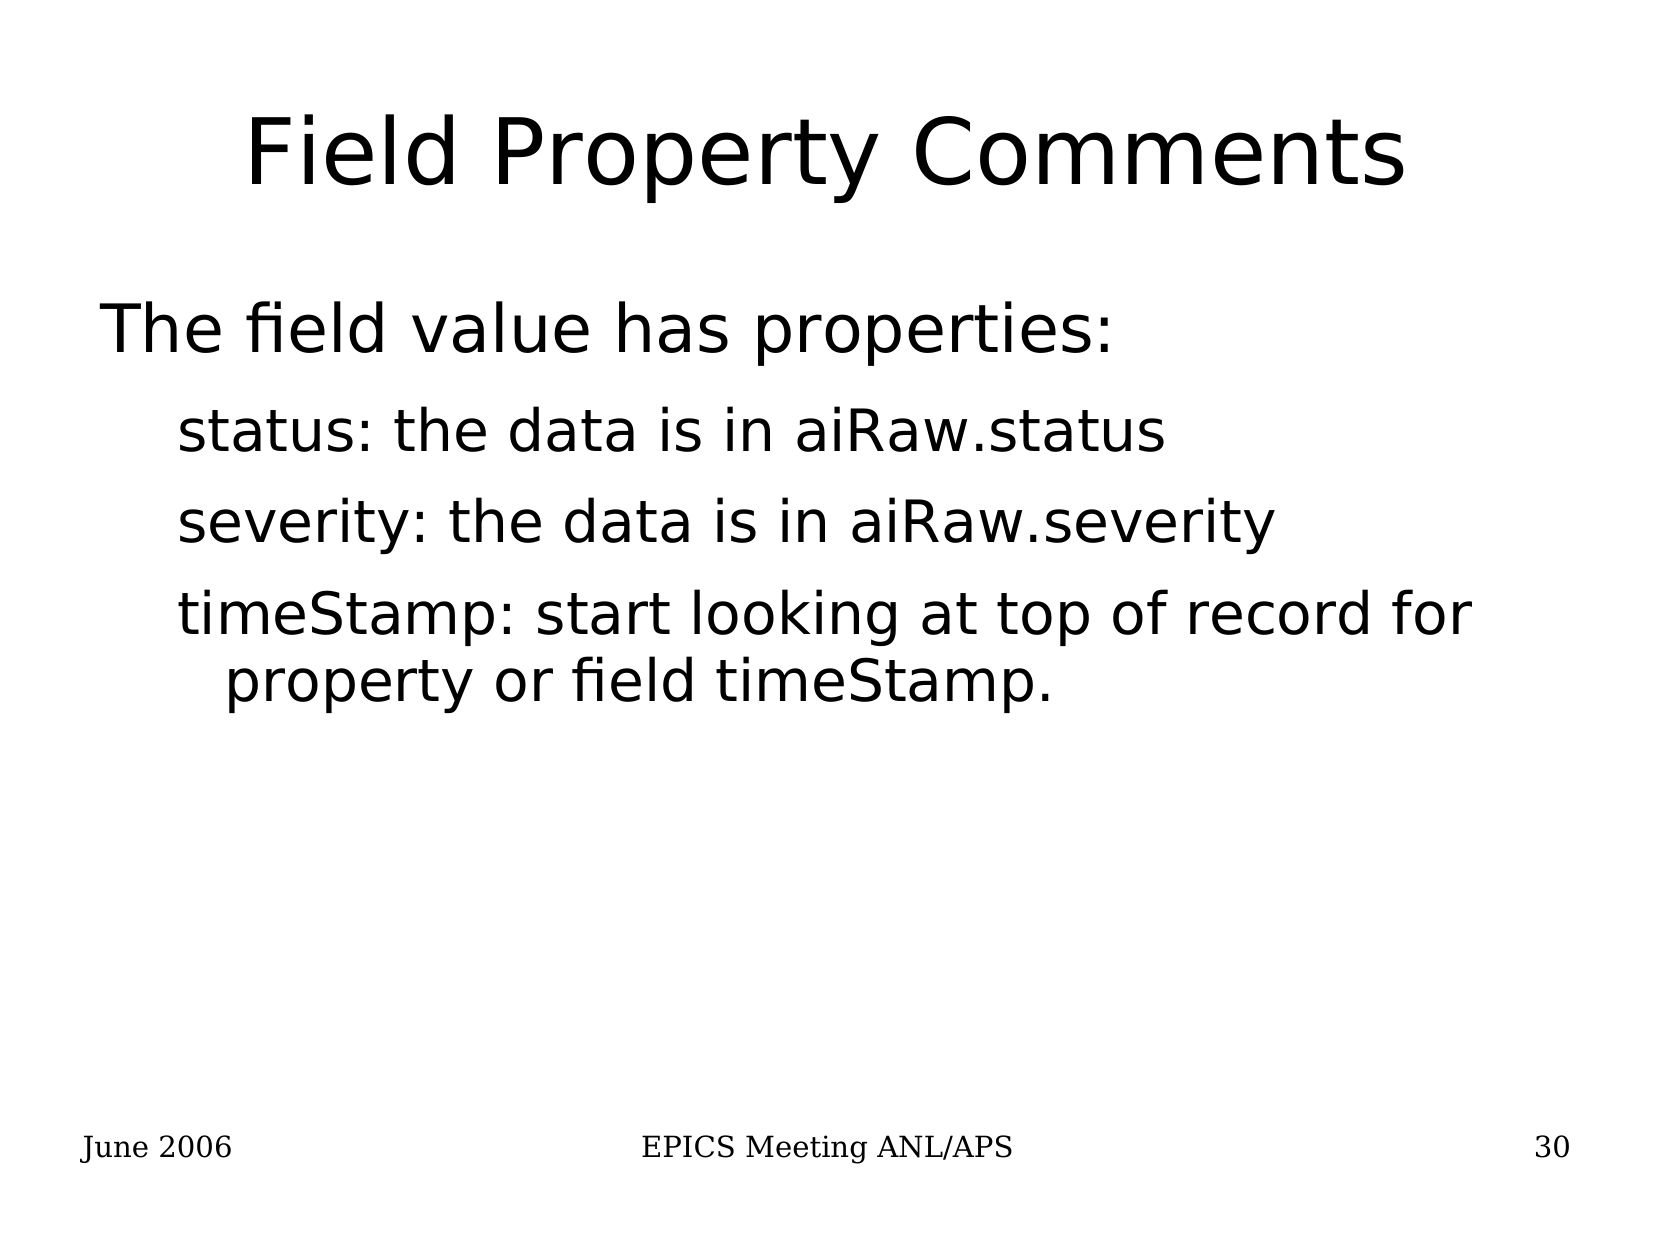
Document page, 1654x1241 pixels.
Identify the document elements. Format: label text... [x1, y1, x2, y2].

list The field value has properties: status: the data is in aiRaw.status severity: the data is in aiRaw.severity timeStamp: start looking at top of record for property or field timeStamp. [82, 290, 1571, 1109]
title Field Property Comments [82, 49, 1571, 257]
